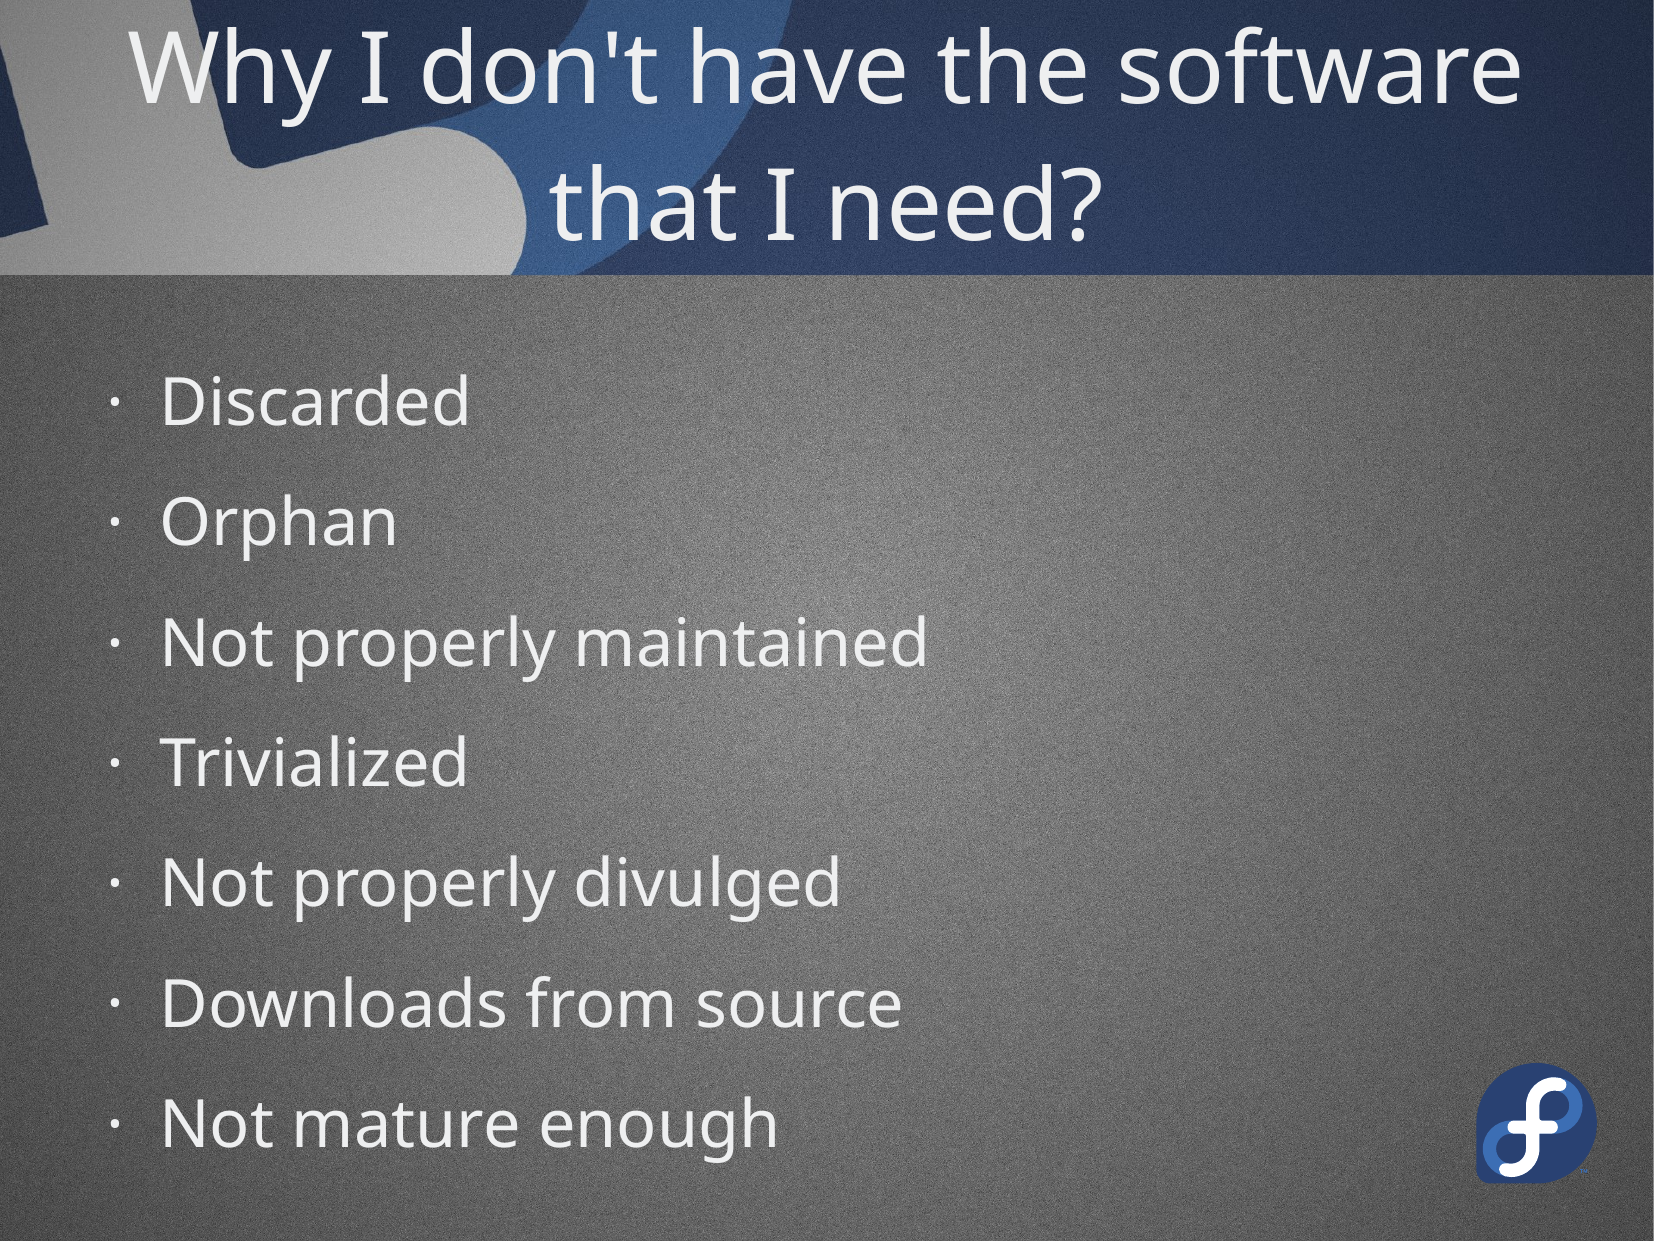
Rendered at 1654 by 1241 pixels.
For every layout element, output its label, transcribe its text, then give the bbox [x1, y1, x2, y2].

title Why I don't have the software that I need? [88, 16, 1565, 250]
picture [0, 0, 1654, 1241]
list Discarded Orphan Not properly maintained Trivialized Not properly divulged Downloads from source Not mature enough [88, 354, 1565, 1076]
